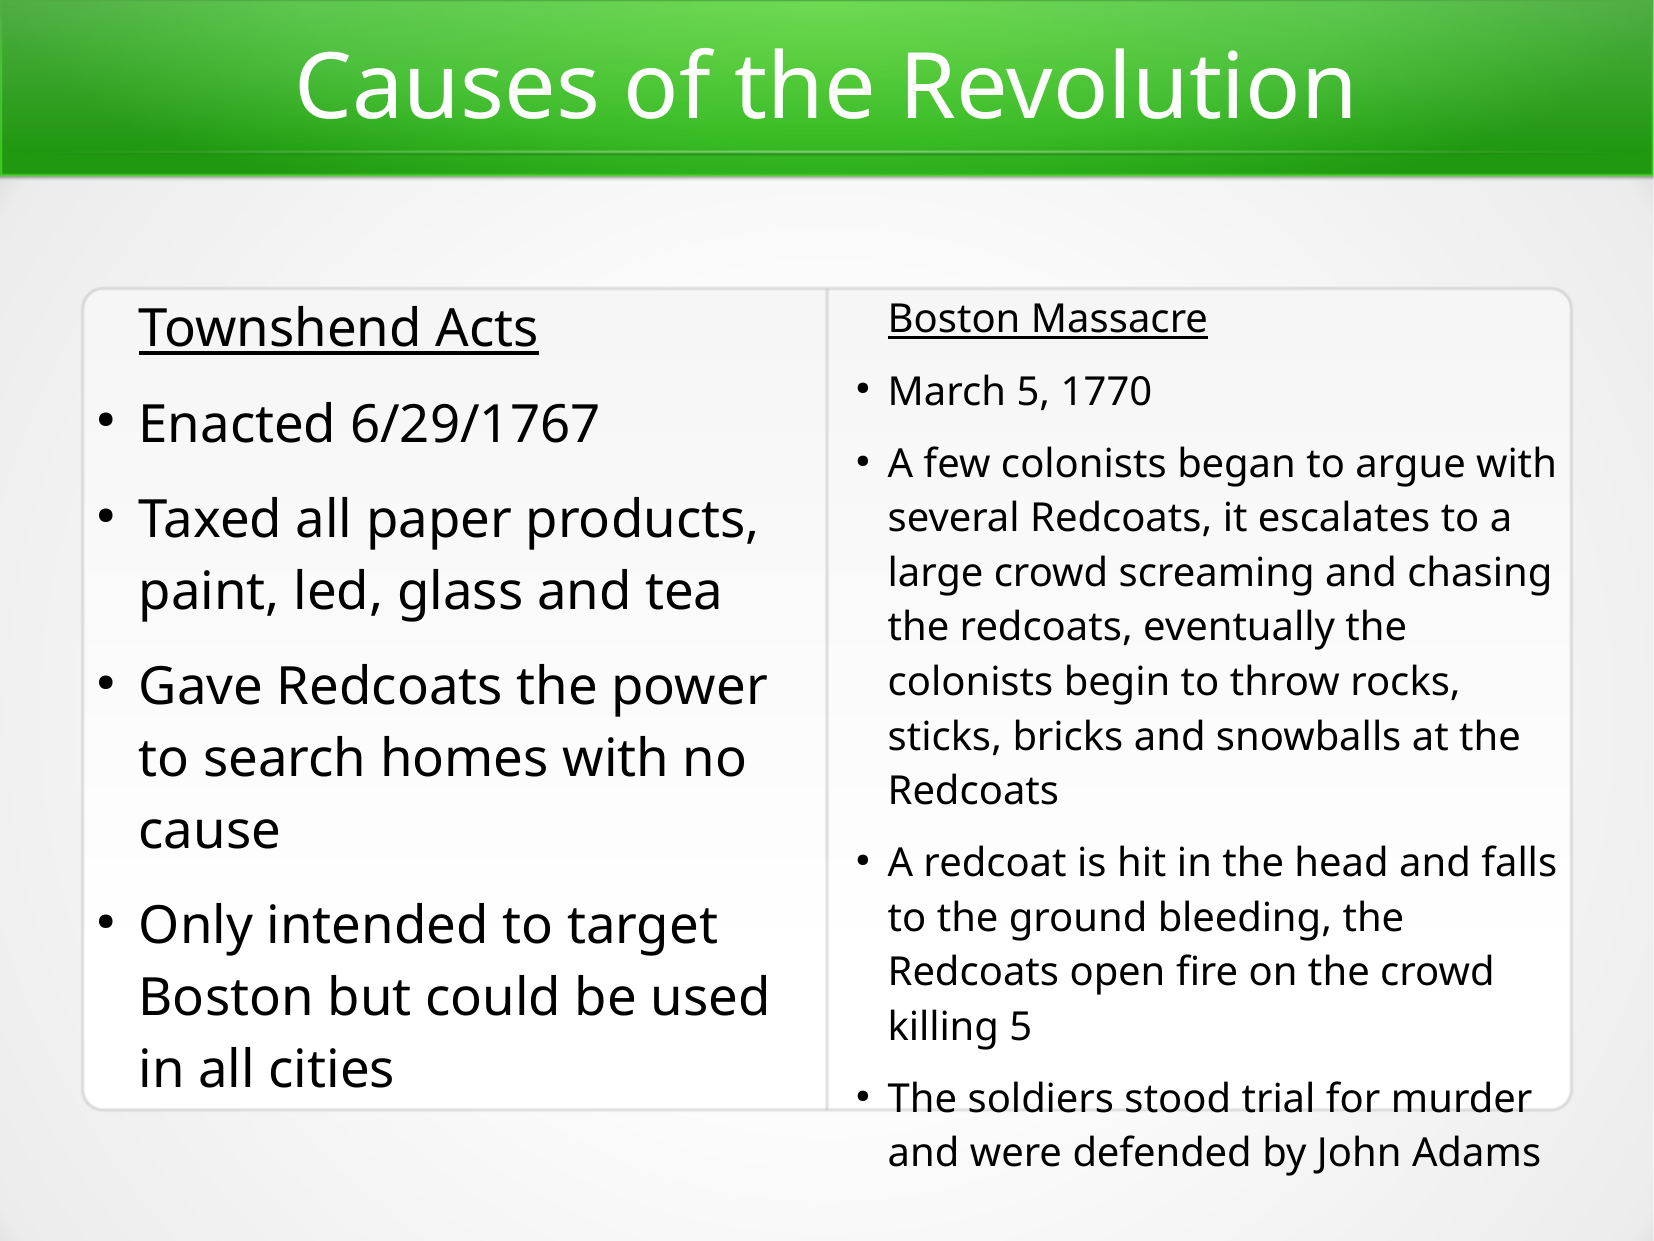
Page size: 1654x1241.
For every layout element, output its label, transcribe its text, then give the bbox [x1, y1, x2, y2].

title Causes of the Revolution [82, 11, 1571, 154]
picture [0, 0, 1654, 1241]
list Townshend Acts Enacted 6/29/1767 Taxed all paper products, paint, led, glass and tea Gave Redcoats the power to search homes with no cause Only intended to target Boston but could be used in all cities [82, 290, 809, 1111]
list Boston Massacre March 5, 1770 A few colonists began to argue with several Redcoats, it escalates to a large crowd screaming and chasing the redcoats, eventually the colonists begin to throw rocks, sticks, bricks and snowballs at the Redcoats A redcoat is hit in the head and falls to the ground bleeding, the Redcoats open fire on the crowd killing 5 The soldiers stood trial for murder and were defended by John Adams [845, 290, 1572, 1186]
